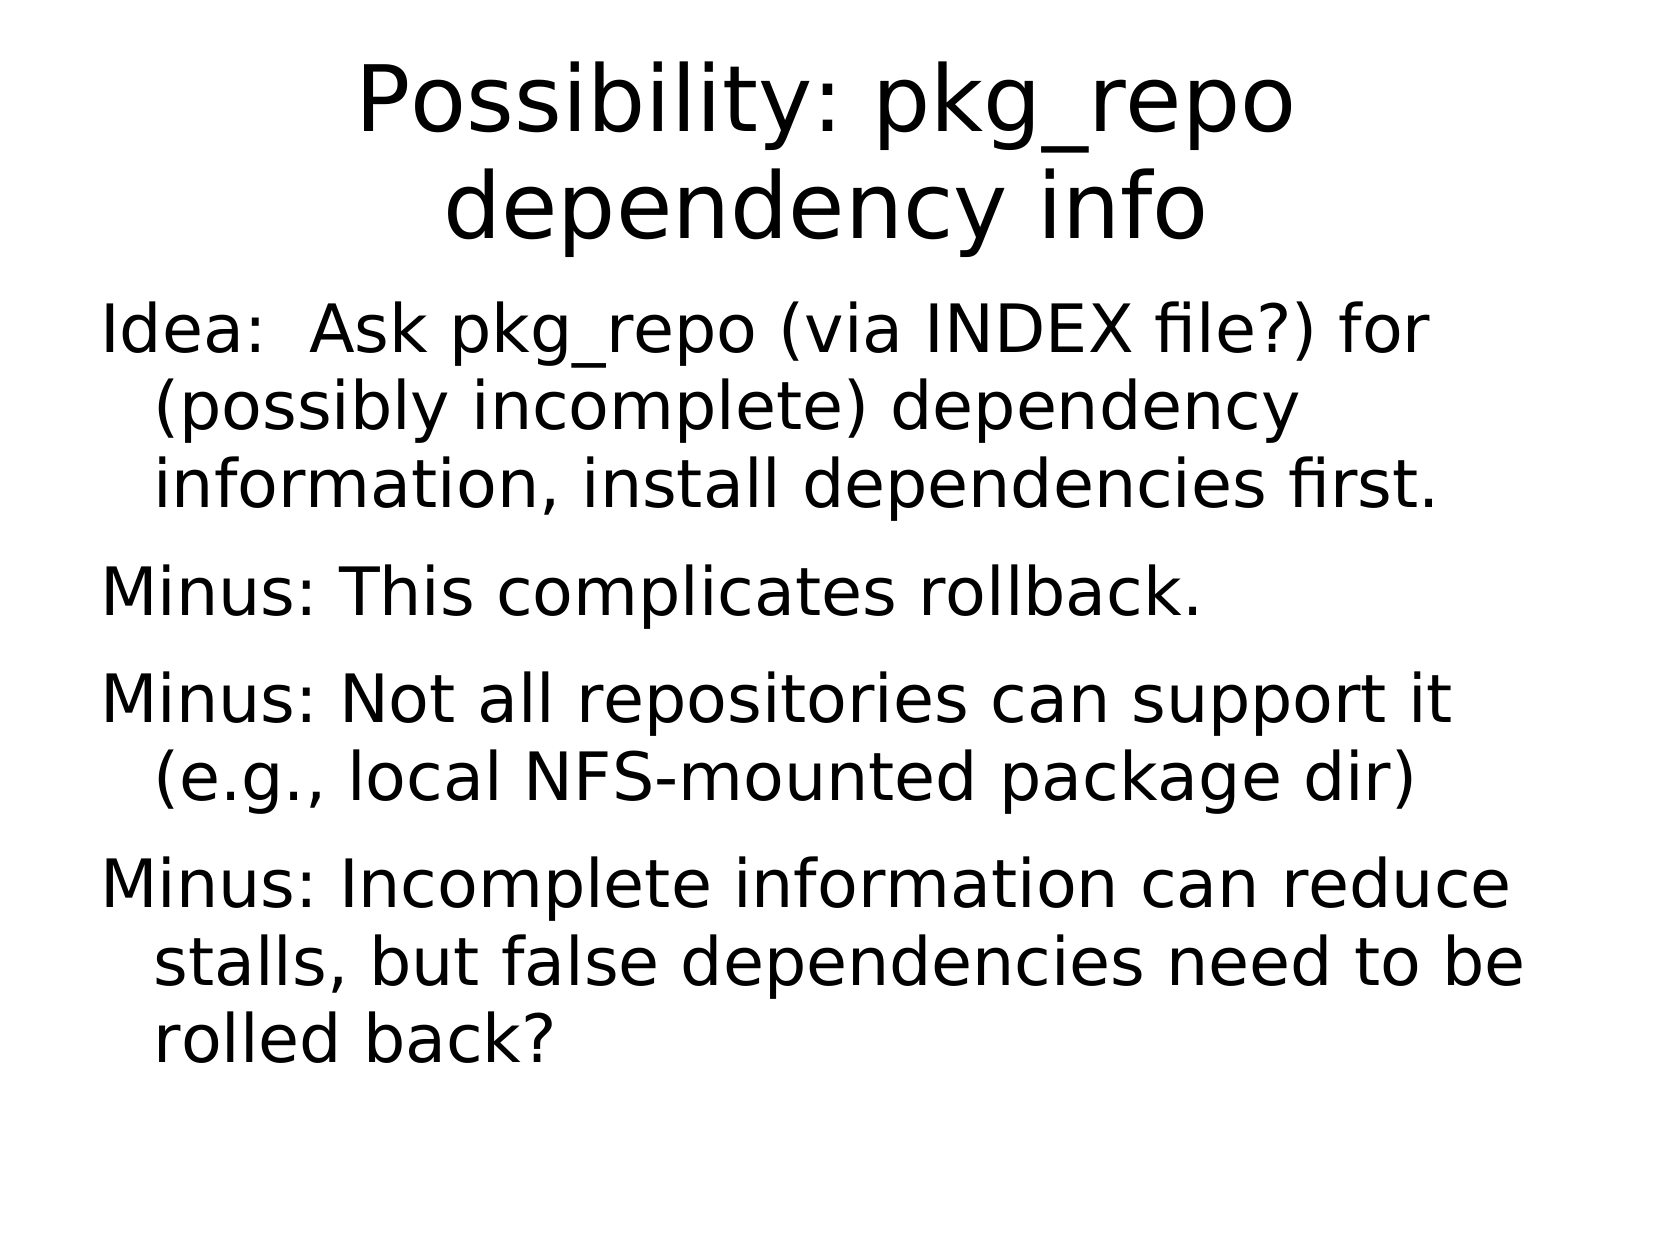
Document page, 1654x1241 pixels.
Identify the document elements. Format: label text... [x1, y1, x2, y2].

list Idea: Ask pkg_repo (via INDEX file?) for (possibly incomplete) dependency information, install dependencies first. Minus: This complicates rollback. Minus: Not all repositories can support it (e.g., local NFS-mounted package dir) Minus: Incomplete information can reduce stalls, but false dependencies need to be rolled back? [82, 290, 1571, 1109]
title Possibility: pkg_repo dependency info [82, 45, 1571, 261]
